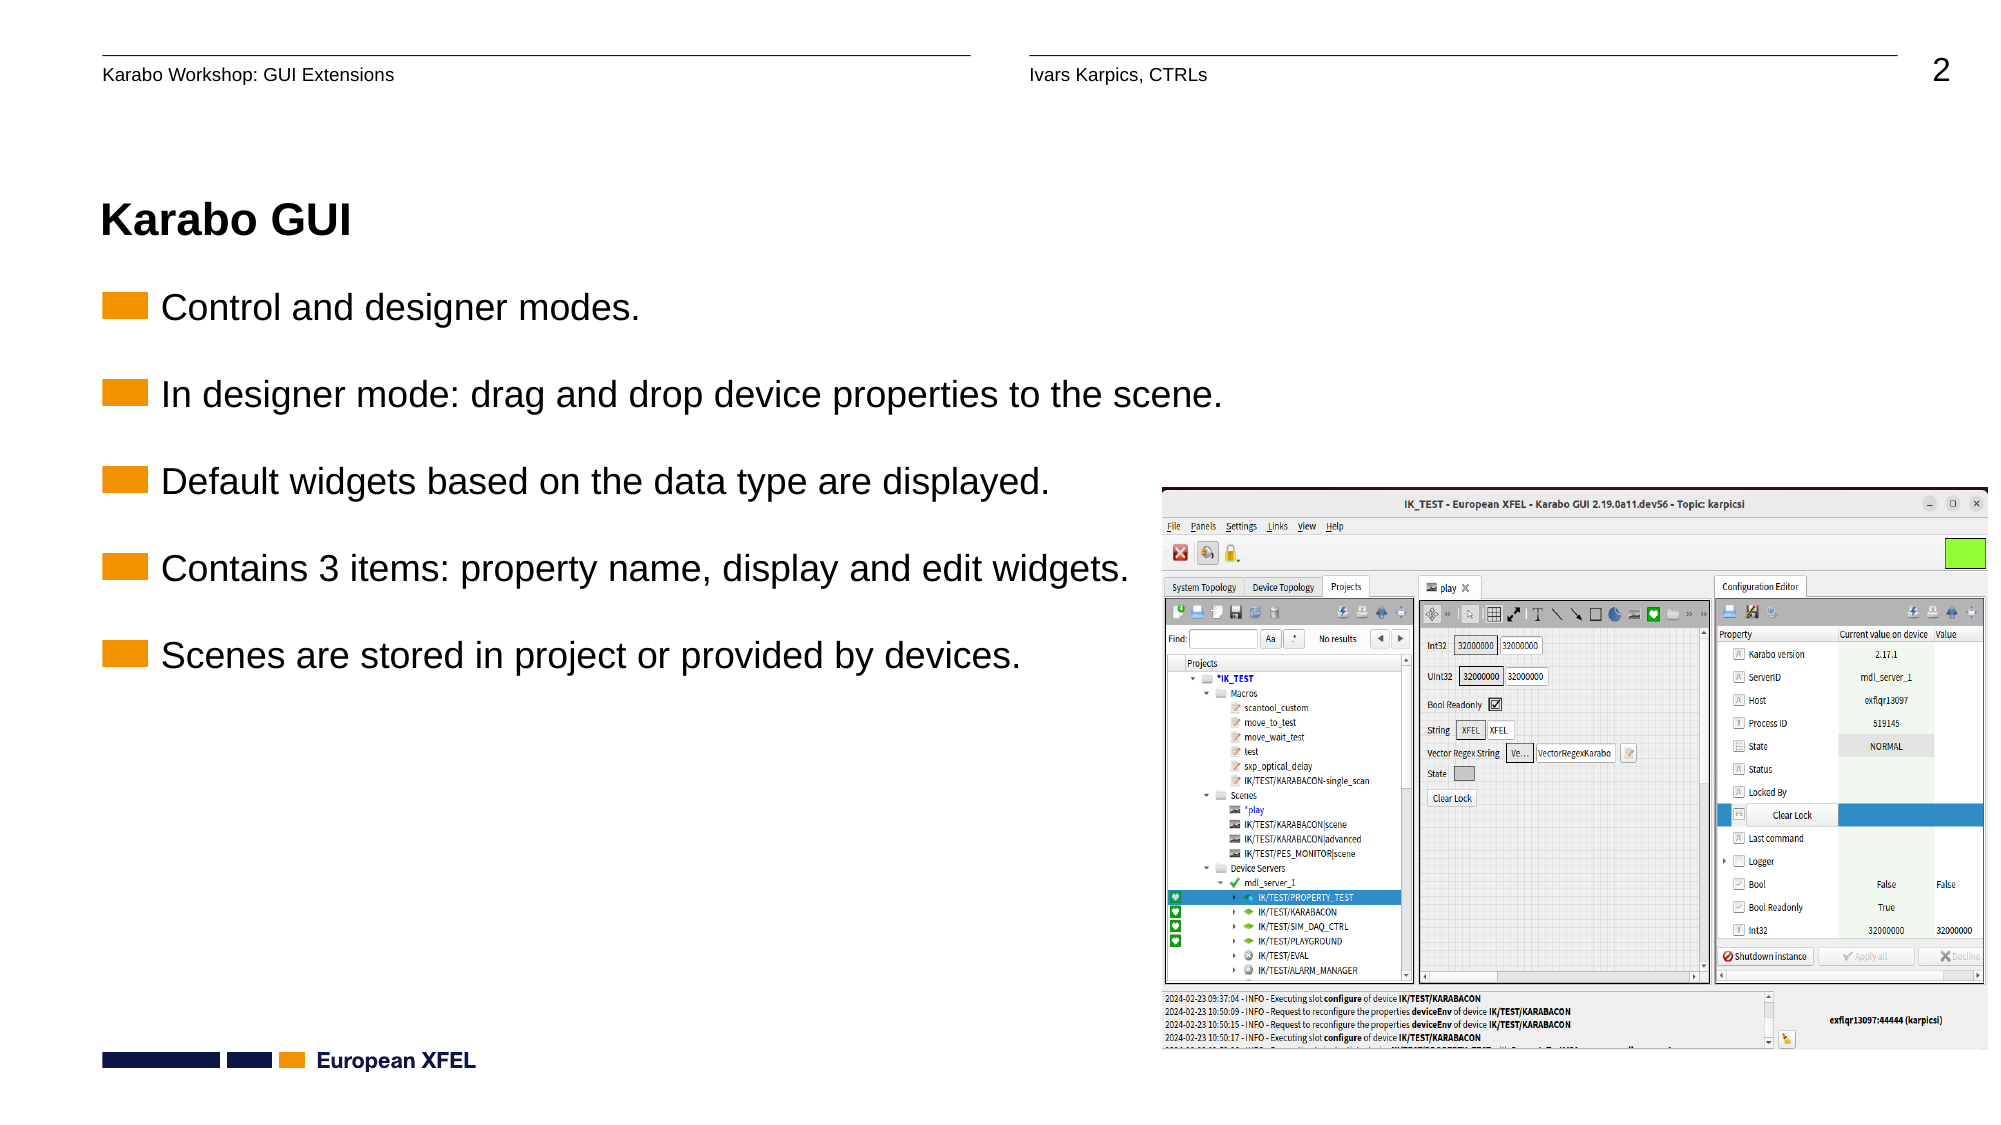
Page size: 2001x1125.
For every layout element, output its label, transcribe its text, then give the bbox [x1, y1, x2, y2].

title Karabo GUI [100, 116, 1898, 245]
picture [1162, 487, 1988, 1051]
list Control and designer modes. In designer mode: drag and drop device properties to the scene. Default widgets based on the data type are displayed. Contains 3 items: property name, display and edit widgets. Scenes are stored in project or provided by devices. [102, 278, 1898, 917]
